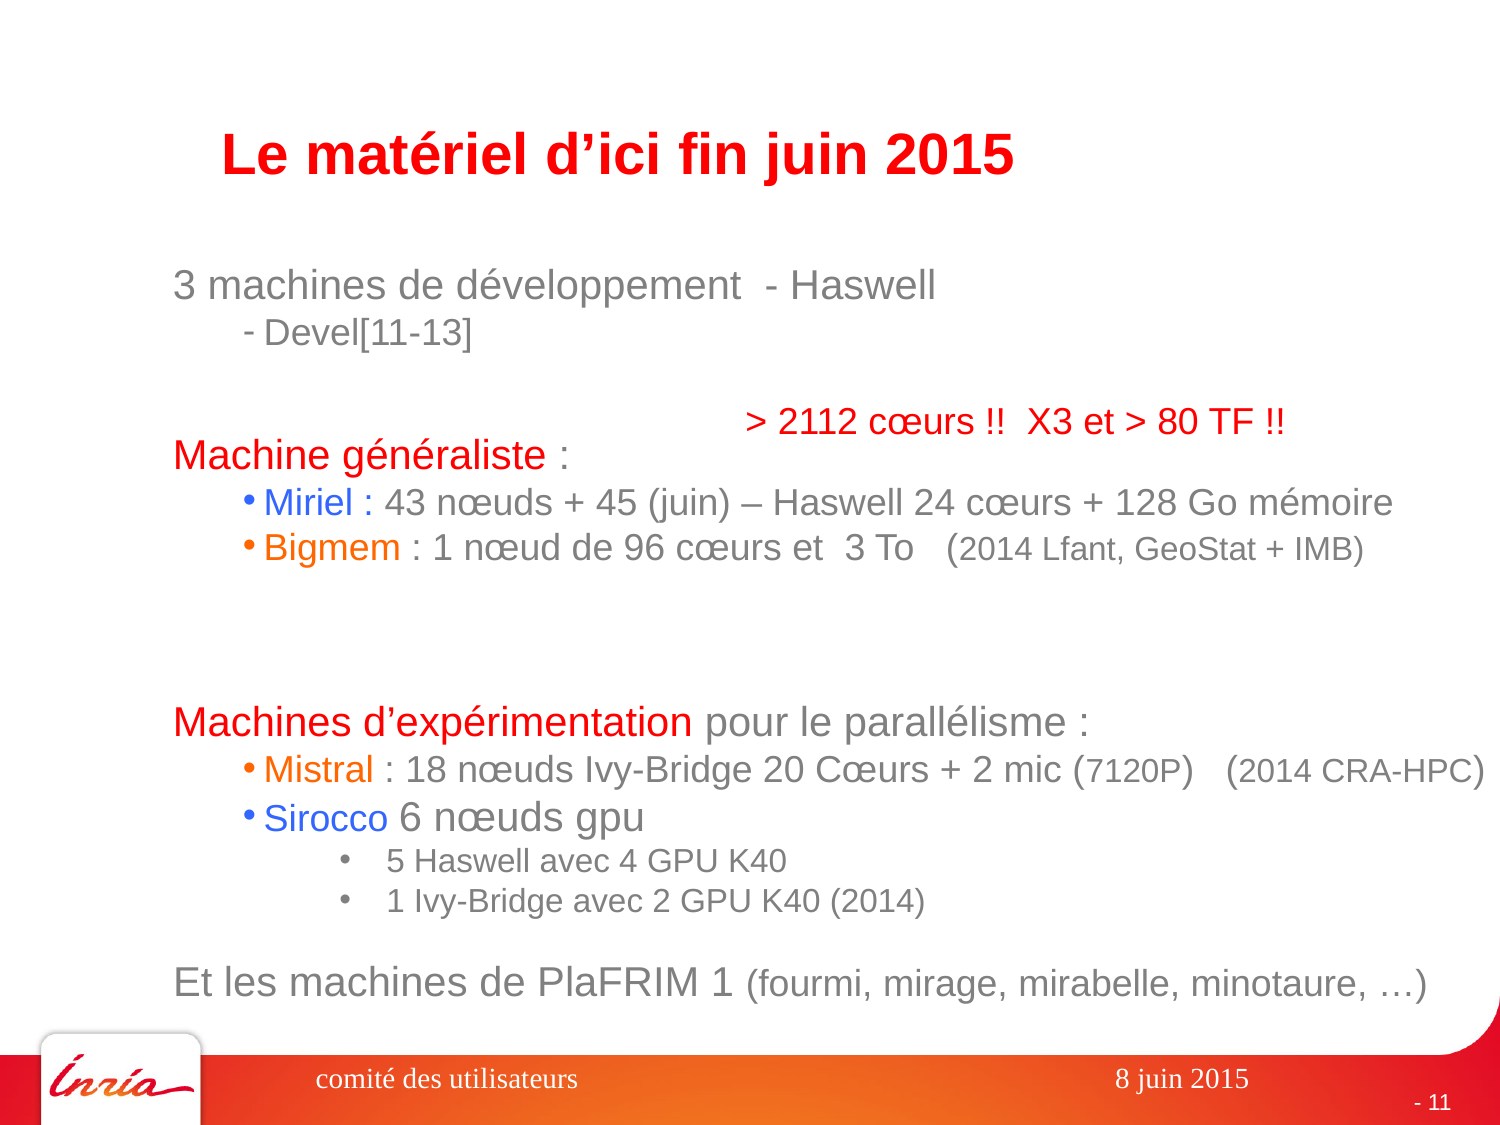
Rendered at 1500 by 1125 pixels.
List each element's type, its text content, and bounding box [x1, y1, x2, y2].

title Le matériel d’ici fin juin 2015 [221, 57, 1459, 245]
list 3 machines de développement - Haswell Devel[11-13] Machine généraliste : Miriel : 43 nœuds + 45 (juin) – Haswell 24 cœurs + 128 Go mémoire Bigmem : 1 nœud de 96 cœurs et 3 To (2014 Lfant, GeoStat + IMB) Machines d’expérimentation pour le parallélisme : Mistral : 18 nœuds Ivy-Bridge 20 Cœurs + 2 mic (7120P) (2014 CRA-HPC) Sirocco 6 nœuds gpu 5 Haswell avec 4 GPU K40 1 Ivy-Bridge avec 2 GPU K40 (2014) Et les machines de PlaFRIM 1 (fourmi, mirage, mirabelle, minotaure, …) [172, 245, 1500, 1031]
text_box > 2112 cœurs !! X3 et > 80 TF !! [730, 389, 1312, 450]
picture [0, 947, 1500, 1125]
